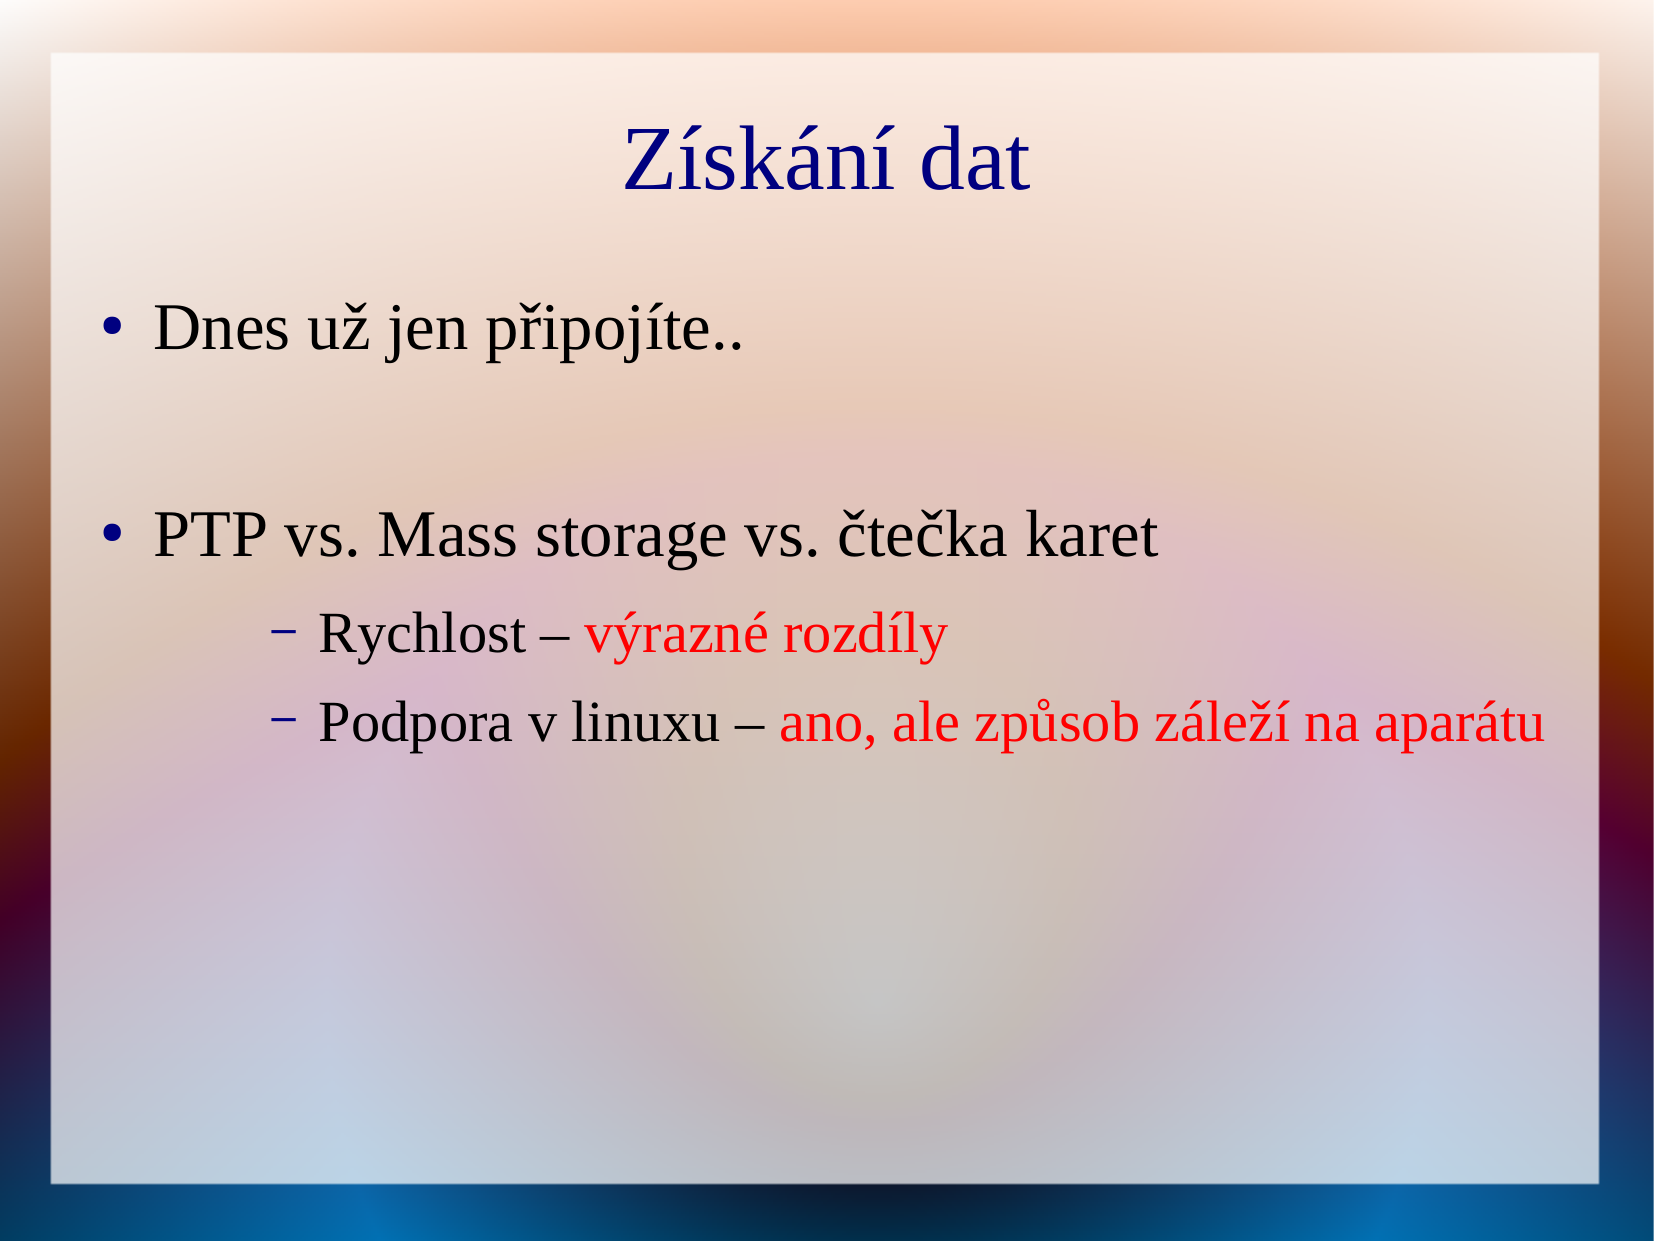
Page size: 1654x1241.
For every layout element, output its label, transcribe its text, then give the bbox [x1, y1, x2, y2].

title Získání dat [82, 62, 1571, 256]
picture [0, 0, 1654, 1241]
list Dnes už jen připojíte.. PTP vs. Mass storage vs. čtečka karet Rychlost – výrazné rozdíly Podpora v linuxu – ano, ale způsob záleží na aparátu [82, 290, 1571, 1094]
